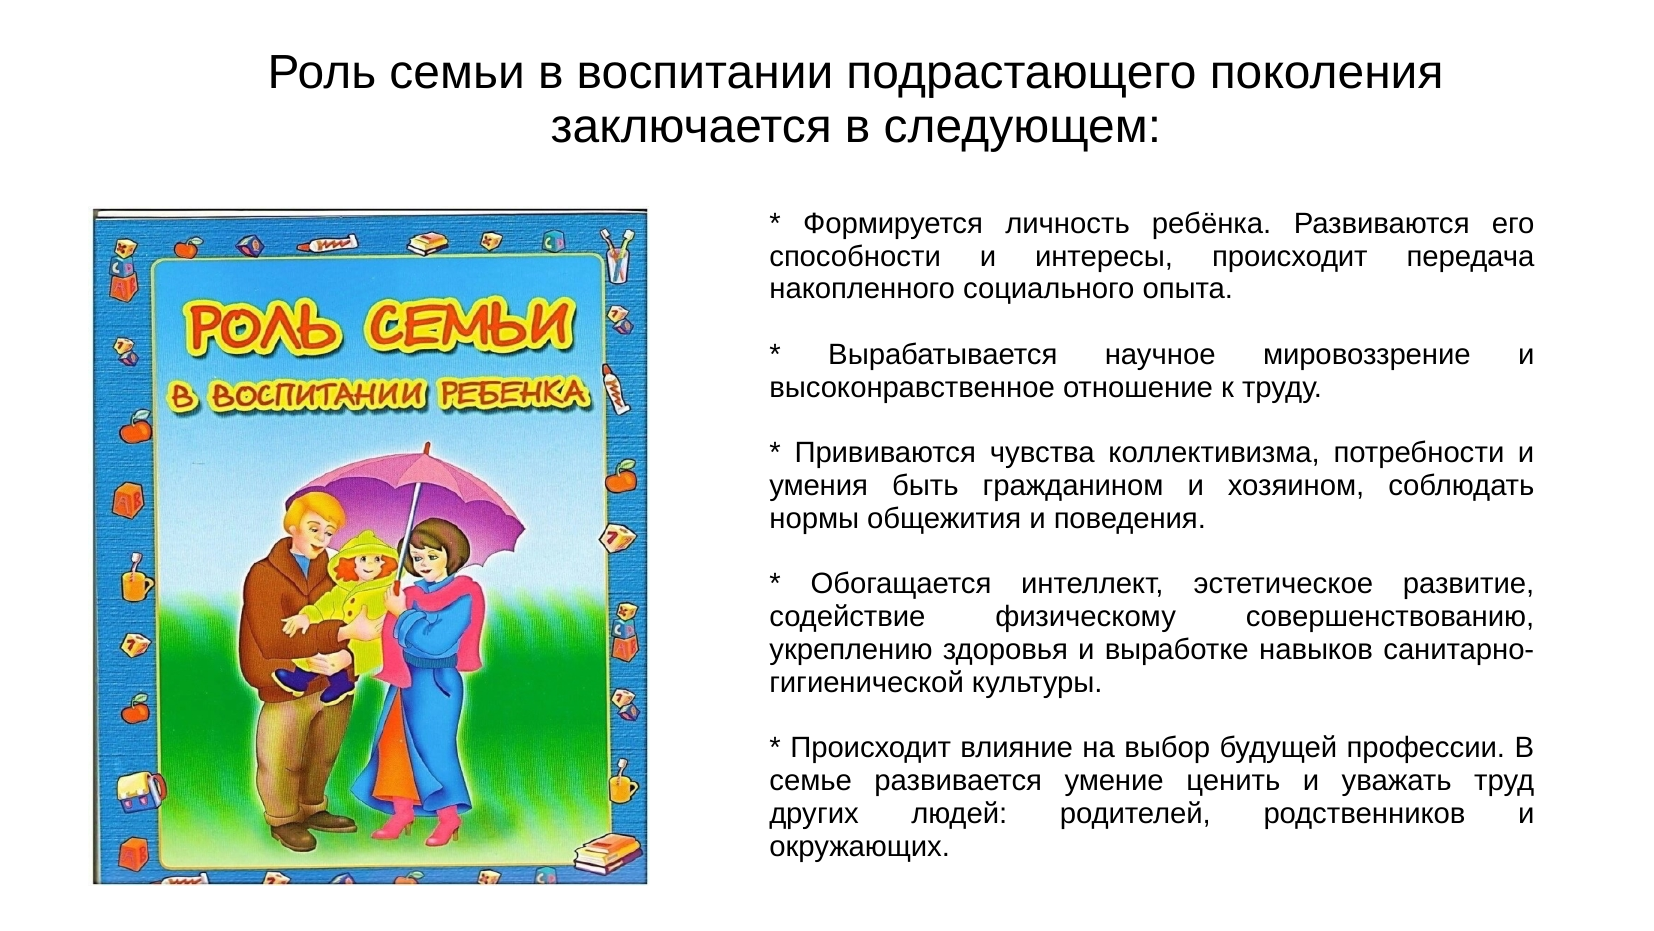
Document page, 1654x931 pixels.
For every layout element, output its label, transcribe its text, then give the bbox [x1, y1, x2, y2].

picture [88, 206, 650, 886]
title Роль семьи в воспитании подрастающего поколения заключается в следующем: [177, 0, 1536, 253]
list * Формируется личность ребёнка. Развиваются его способности и интересы, происходит передача накопленного социального опыта. * Вырабатывается научное мировоззрение и высоконравственное отношение к труду. * Прививаются чувства коллективизма, потребности и умения быть гражданином и хозяином, соблюдать нормы общежития и поведения. * Обогащается интеллект, эстетическое развитие, содействие физическому совершенствованию, укреплению здоровья и выработке навыков санитарно-гигиенической культуры. * Происходит влияние на выбор будущей профессии. В семье развивается умение ценить и уважать труд других людей: родителей, родственников и окружающих. [738, 206, 1536, 871]
